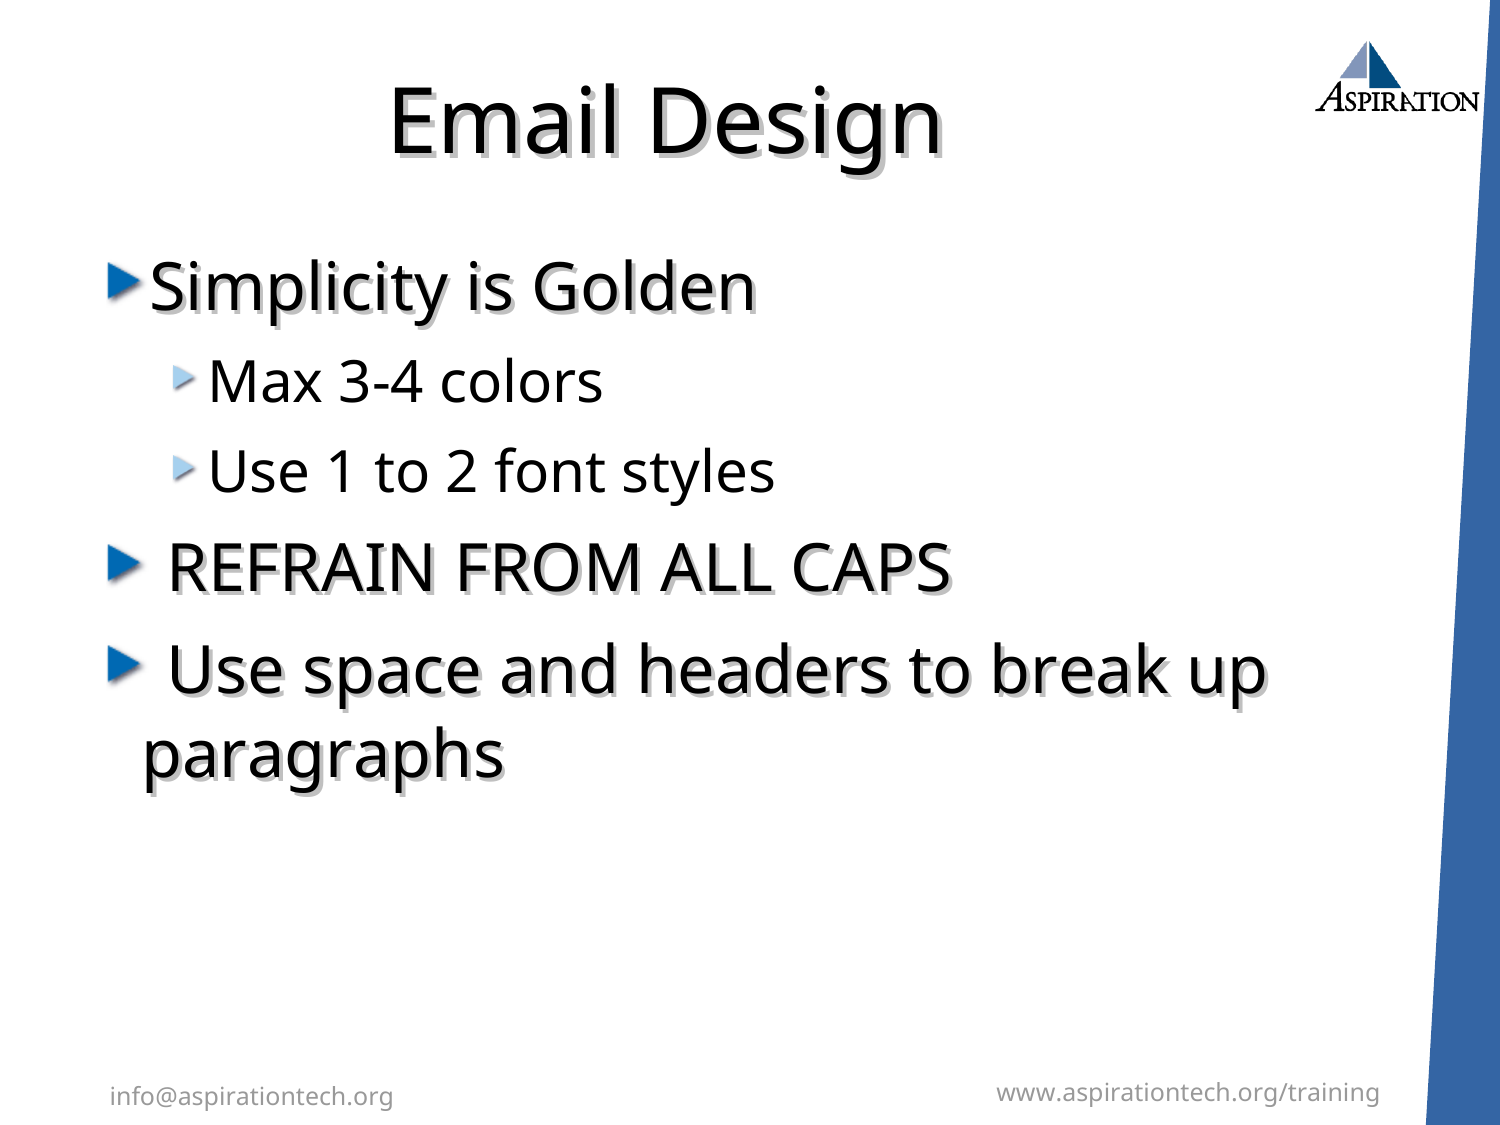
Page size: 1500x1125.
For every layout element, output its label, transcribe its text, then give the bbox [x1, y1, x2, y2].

list Simplicity is Golden Max 3-4 colors Use 1 to 2 font styles REFRAIN FROM ALL CAPS Use space and headers to break up paragraphs [49, 238, 1447, 892]
title Email Design [49, 19, 1284, 206]
picture [1315, 41, 1480, 120]
